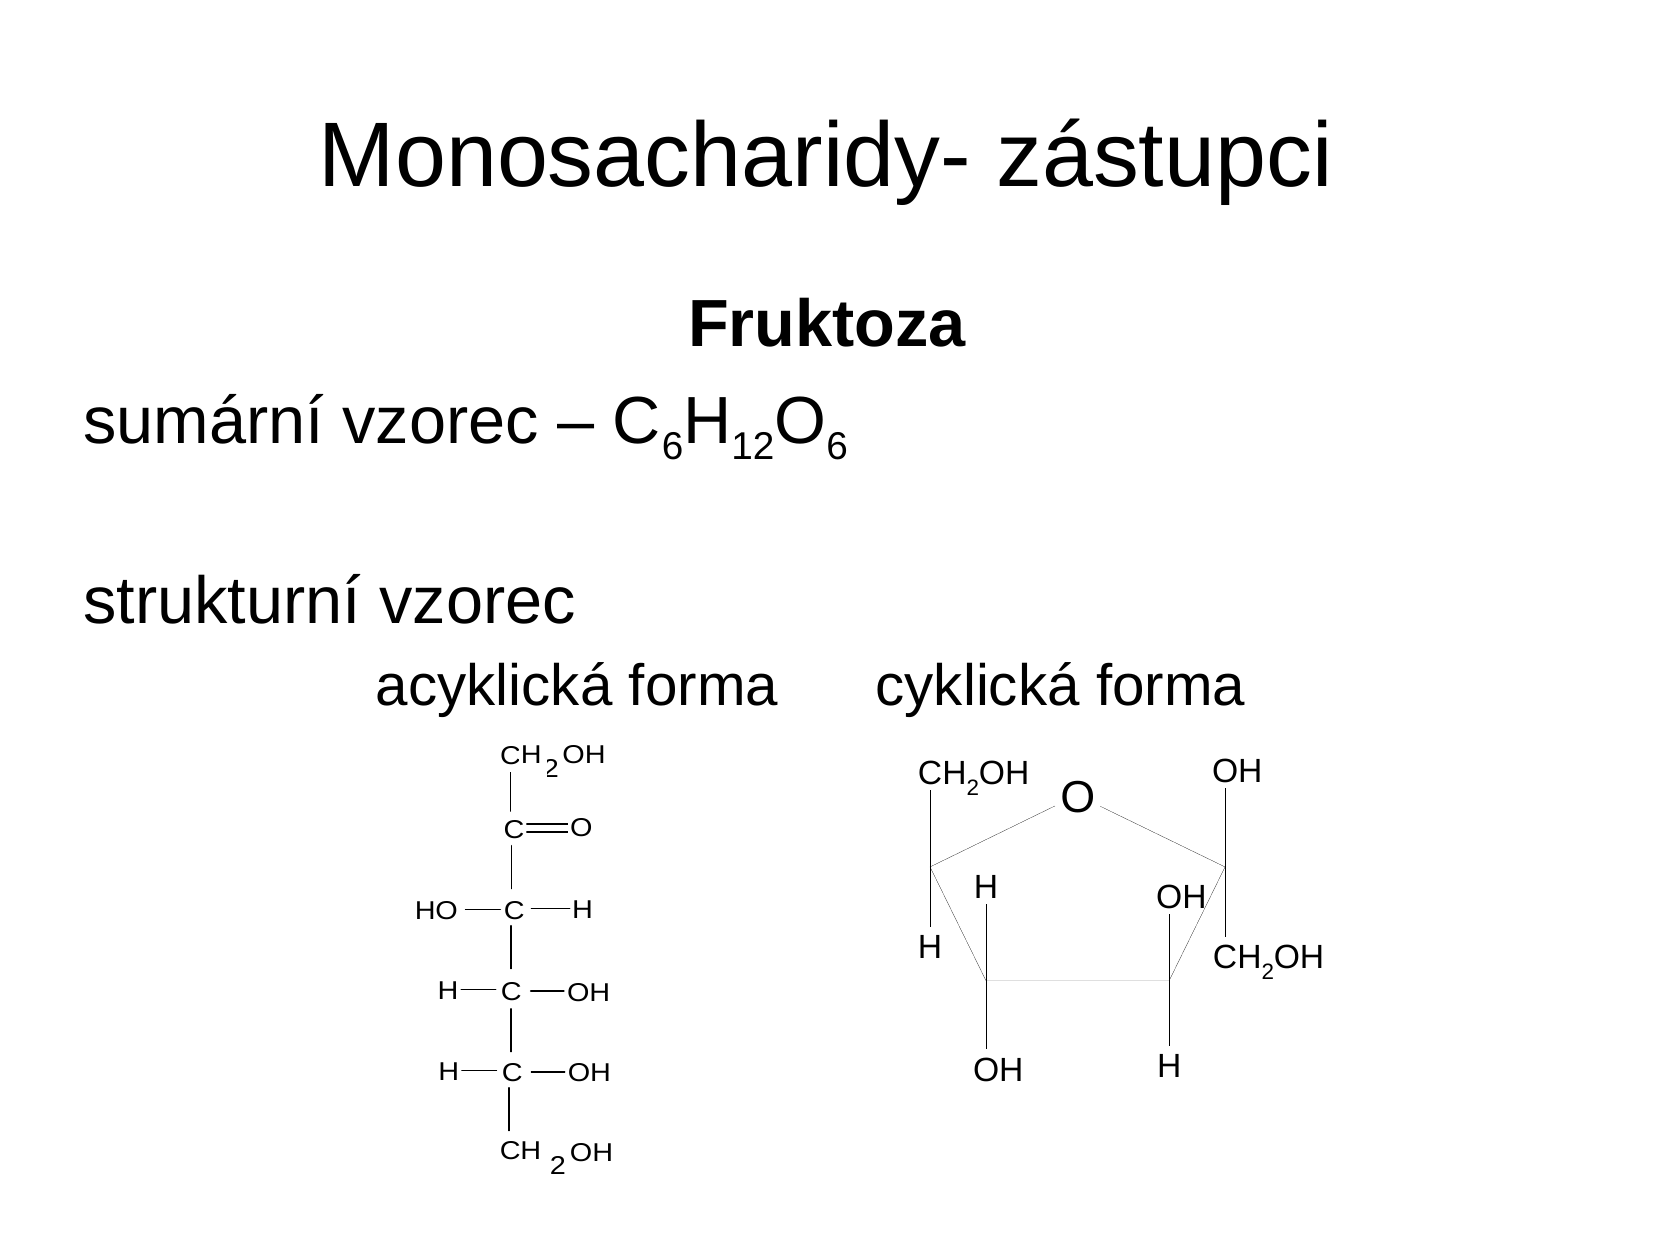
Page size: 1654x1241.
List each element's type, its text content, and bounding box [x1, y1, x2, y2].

chart [413, 738, 621, 1182]
subtitle Fruktoza sumární vzorec – C6H12O6 strukturní vzorec acyklická forma cyklická forma [82, 282, 1571, 1117]
chart [915, 753, 1329, 1093]
title Monosacharidy- zástupci [82, 56, 1571, 249]
